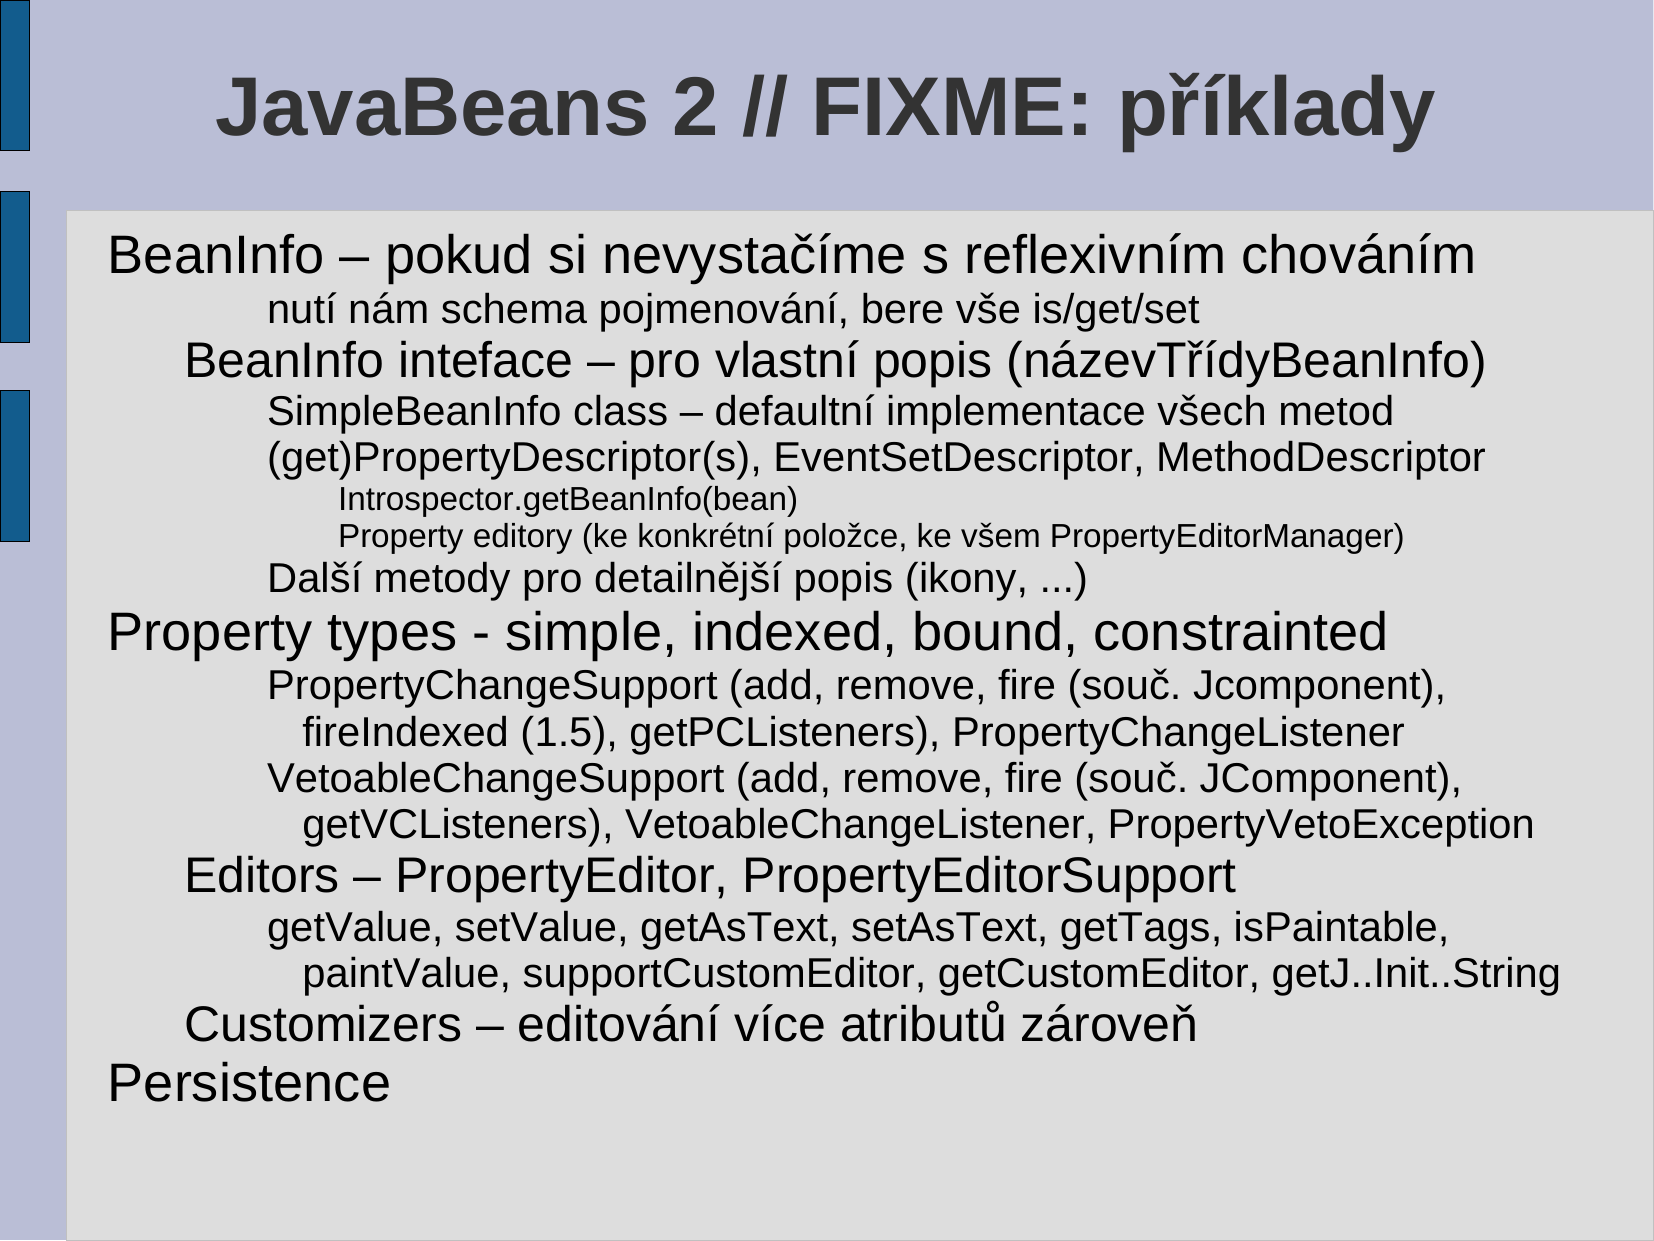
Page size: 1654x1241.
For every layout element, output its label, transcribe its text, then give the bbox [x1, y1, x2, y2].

title JavaBeans 2 // FIXME: příklady [120, 17, 1533, 196]
list BeanInfo – pokud si nevystačíme s reflexivním chováním nutí nám schema pojmenování, bere vše is/get/set BeanInfo inteface – pro vlastní popis (názevTřídyBeanInfo) SimpleBeanInfo class – defaultní implementace všech metod (get)PropertyDescriptor(s), EventSetDescriptor, MethodDescriptor Introspector.getBeanInfo(bean) Property editory (ke konkrétní položce, ke všem PropertyEditorManager) Další metody pro detailnější popis (ikony, ...) Property types - simple, indexed, bound, constrainted PropertyChangeSupport (add, remove, fire (souč. Jcomponent), fireIndexed (1.5), getPCListeners), PropertyChangeListener VetoableChangeSupport (add, remove, fire (souč. JComponent), getVCListeners), VetoableChangeListener, PropertyVetoException Editors – PropertyEditor, PropertyEditorSupport getValue, setValue, getAsText, setAsText, getTags, isPaintable, paintValue, supportCustomEditor, getCustomEditor, getJ..Init..String Customizers – editování více atributů zároveň Persistence [90, 225, 1576, 1189]
